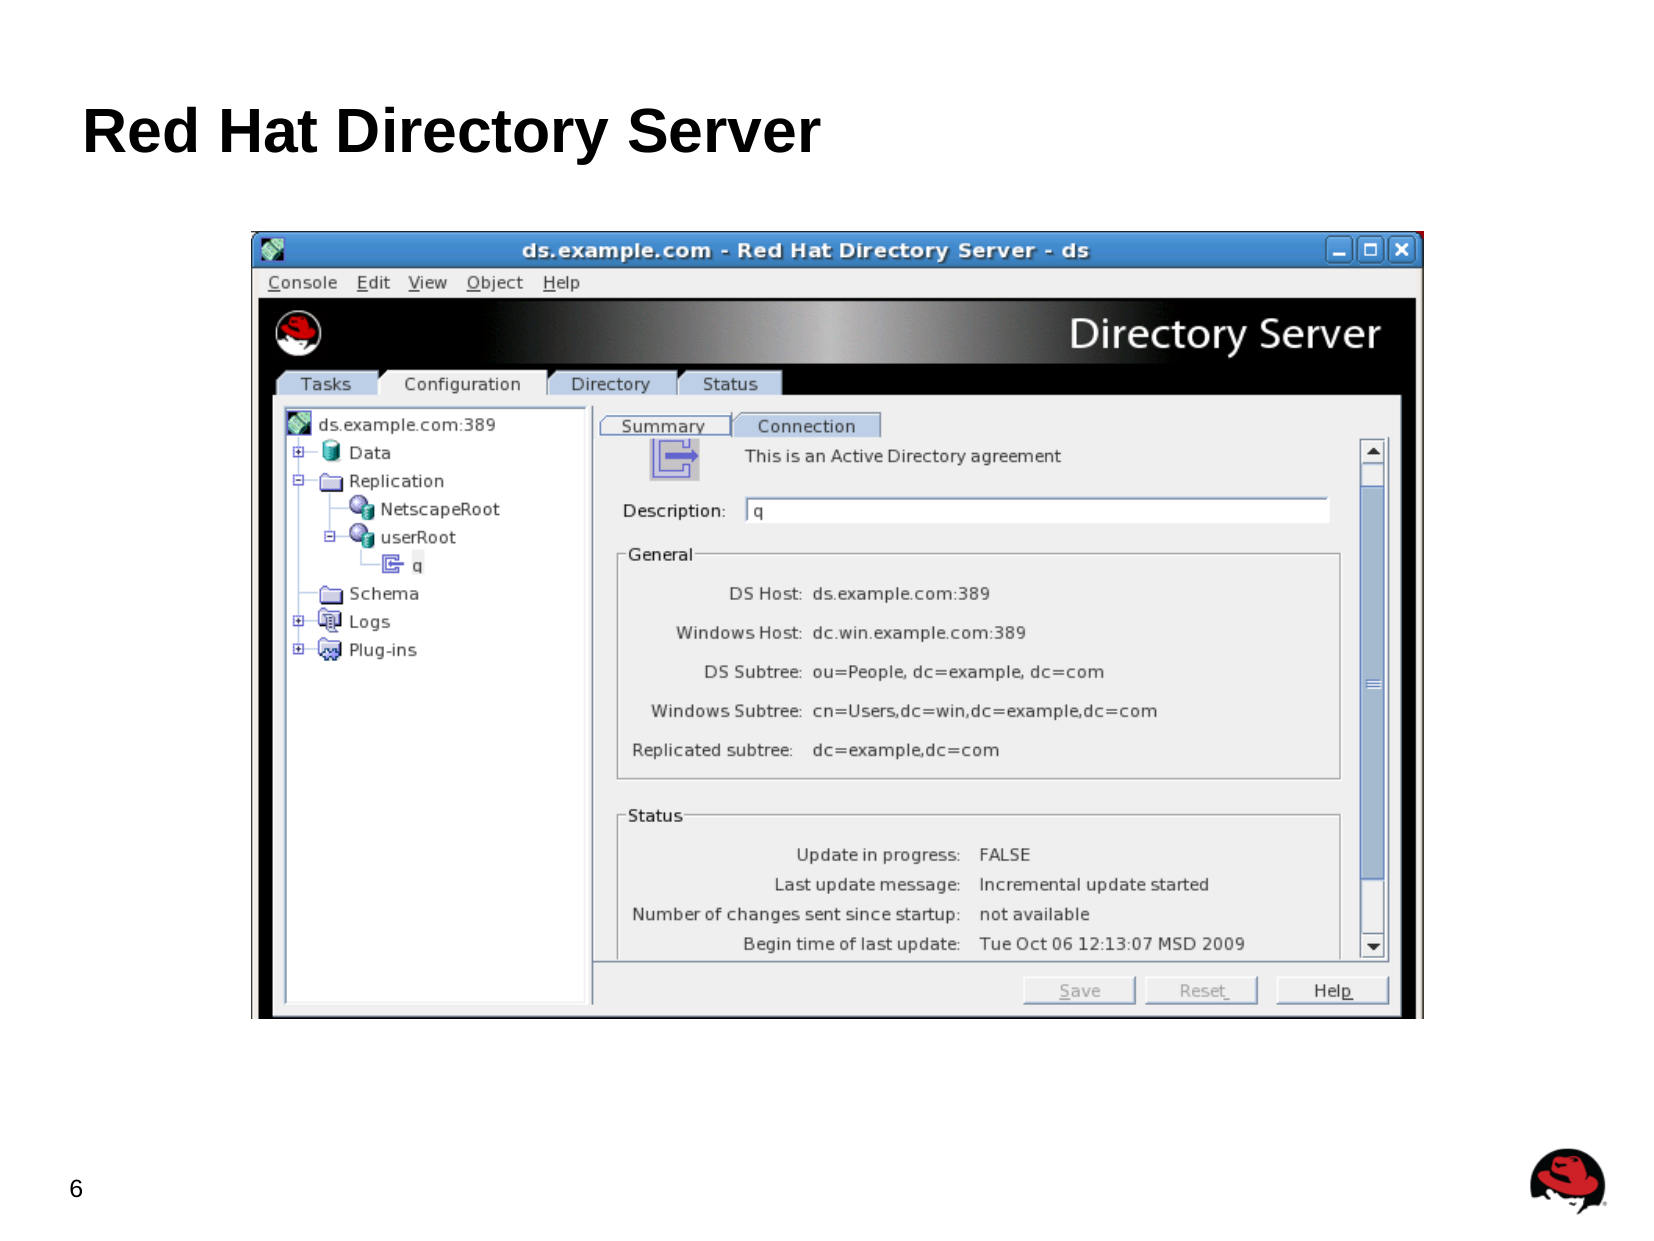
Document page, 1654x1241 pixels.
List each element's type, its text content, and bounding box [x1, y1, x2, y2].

picture [1529, 1146, 1613, 1224]
picture [251, 231, 1424, 1019]
title Red Hat Directory Server [82, 37, 1571, 226]
